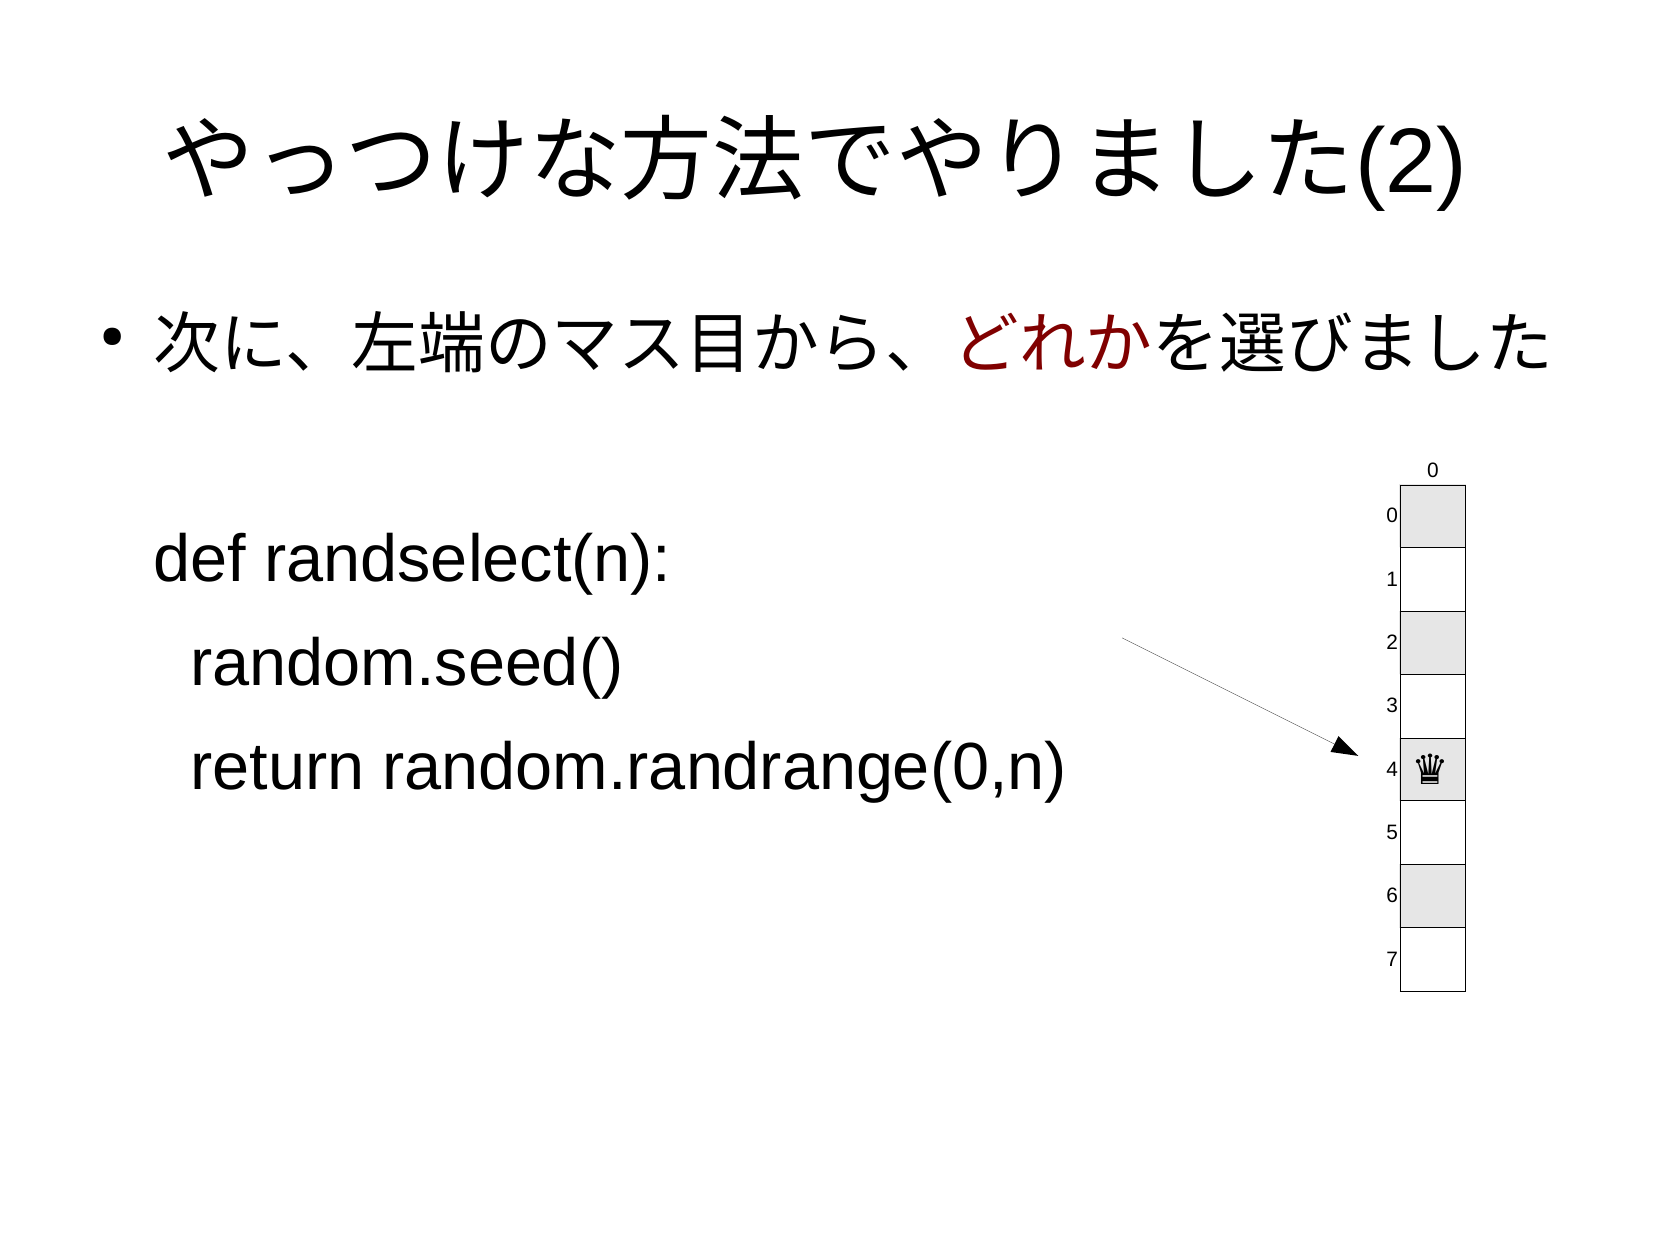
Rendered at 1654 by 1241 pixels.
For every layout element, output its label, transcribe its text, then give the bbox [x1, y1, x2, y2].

title やっつけな方法でやりました(2) [82, 49, 1571, 257]
list 次に、左端のマス目から、どれかを選びました def randselect(n): random.seed() return random.randrange(0,n) [82, 290, 1571, 1010]
picture [1332, 420, 1468, 994]
